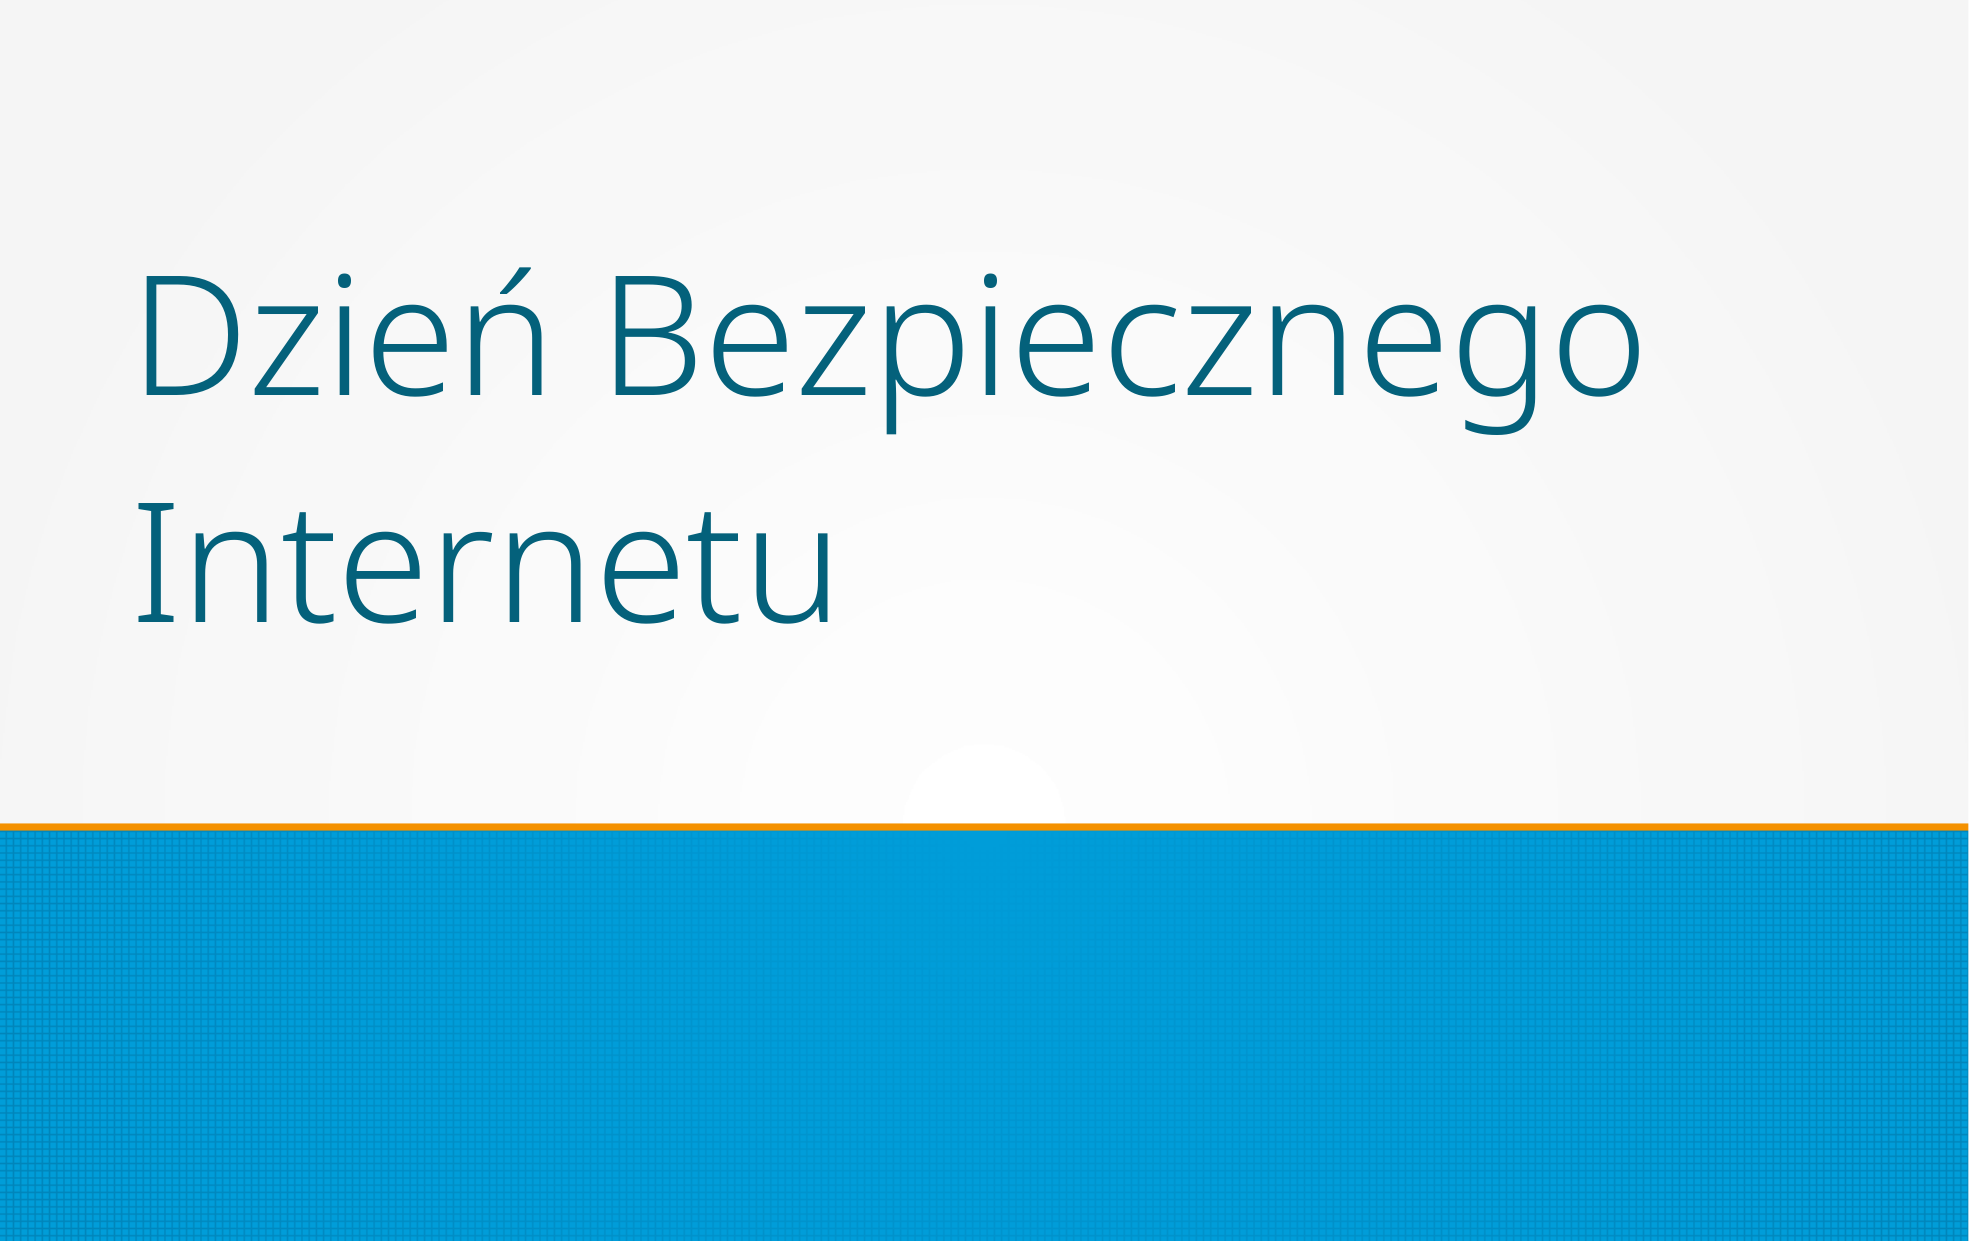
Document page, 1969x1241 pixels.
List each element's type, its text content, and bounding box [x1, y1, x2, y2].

title Dzień Bezpiecznego Internetu [130, 0, 1902, 672]
picture [0, 0, 1969, 830]
